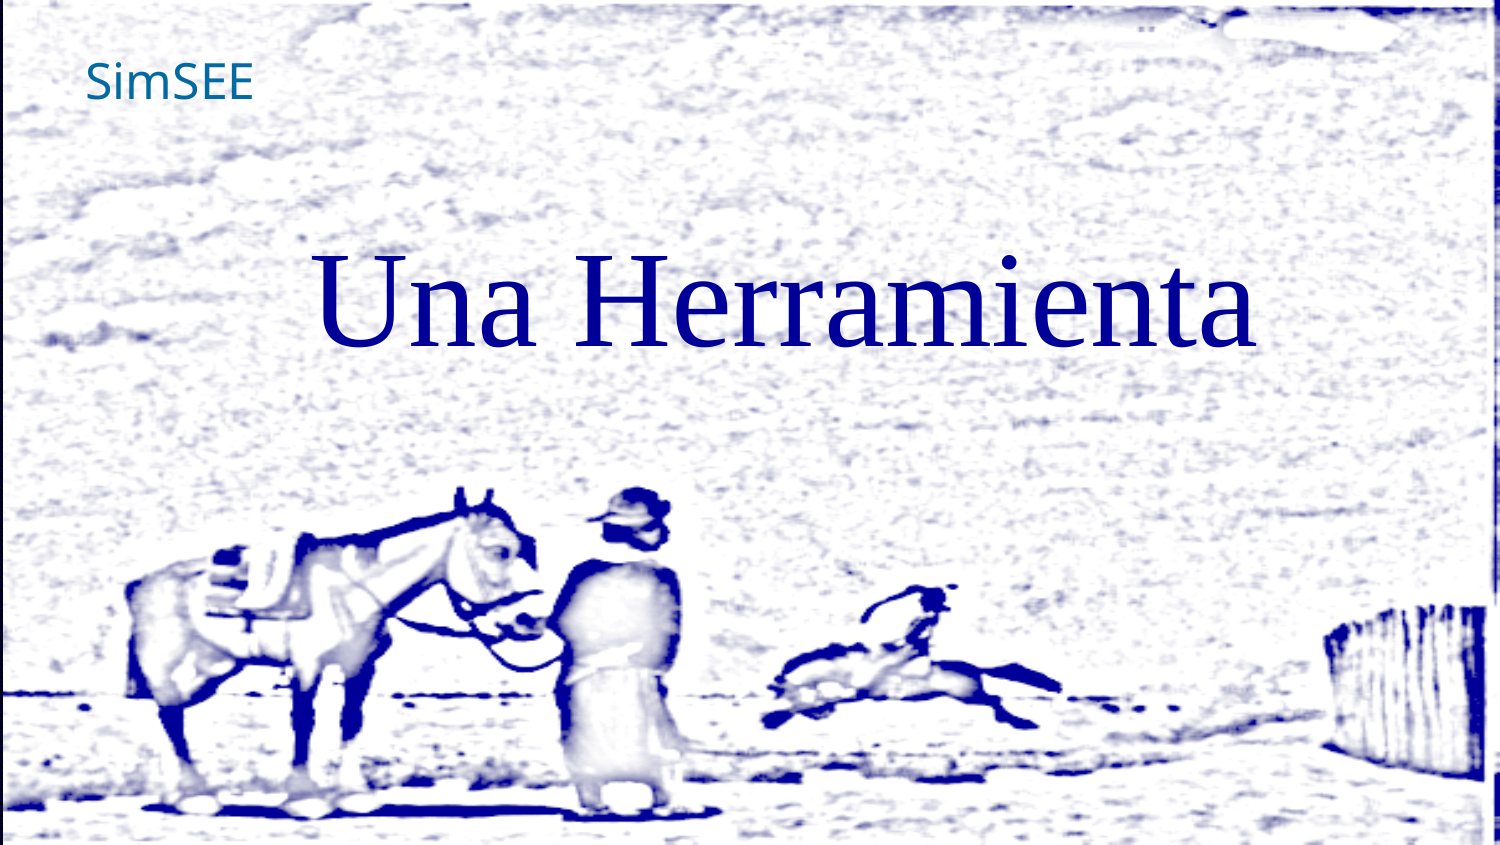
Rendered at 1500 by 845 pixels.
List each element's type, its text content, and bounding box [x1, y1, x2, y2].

text_box SimSEE [70, 38, 1096, 152]
text_box Una Herramienta [294, 200, 1283, 382]
picture [0, 0, 1500, 845]
